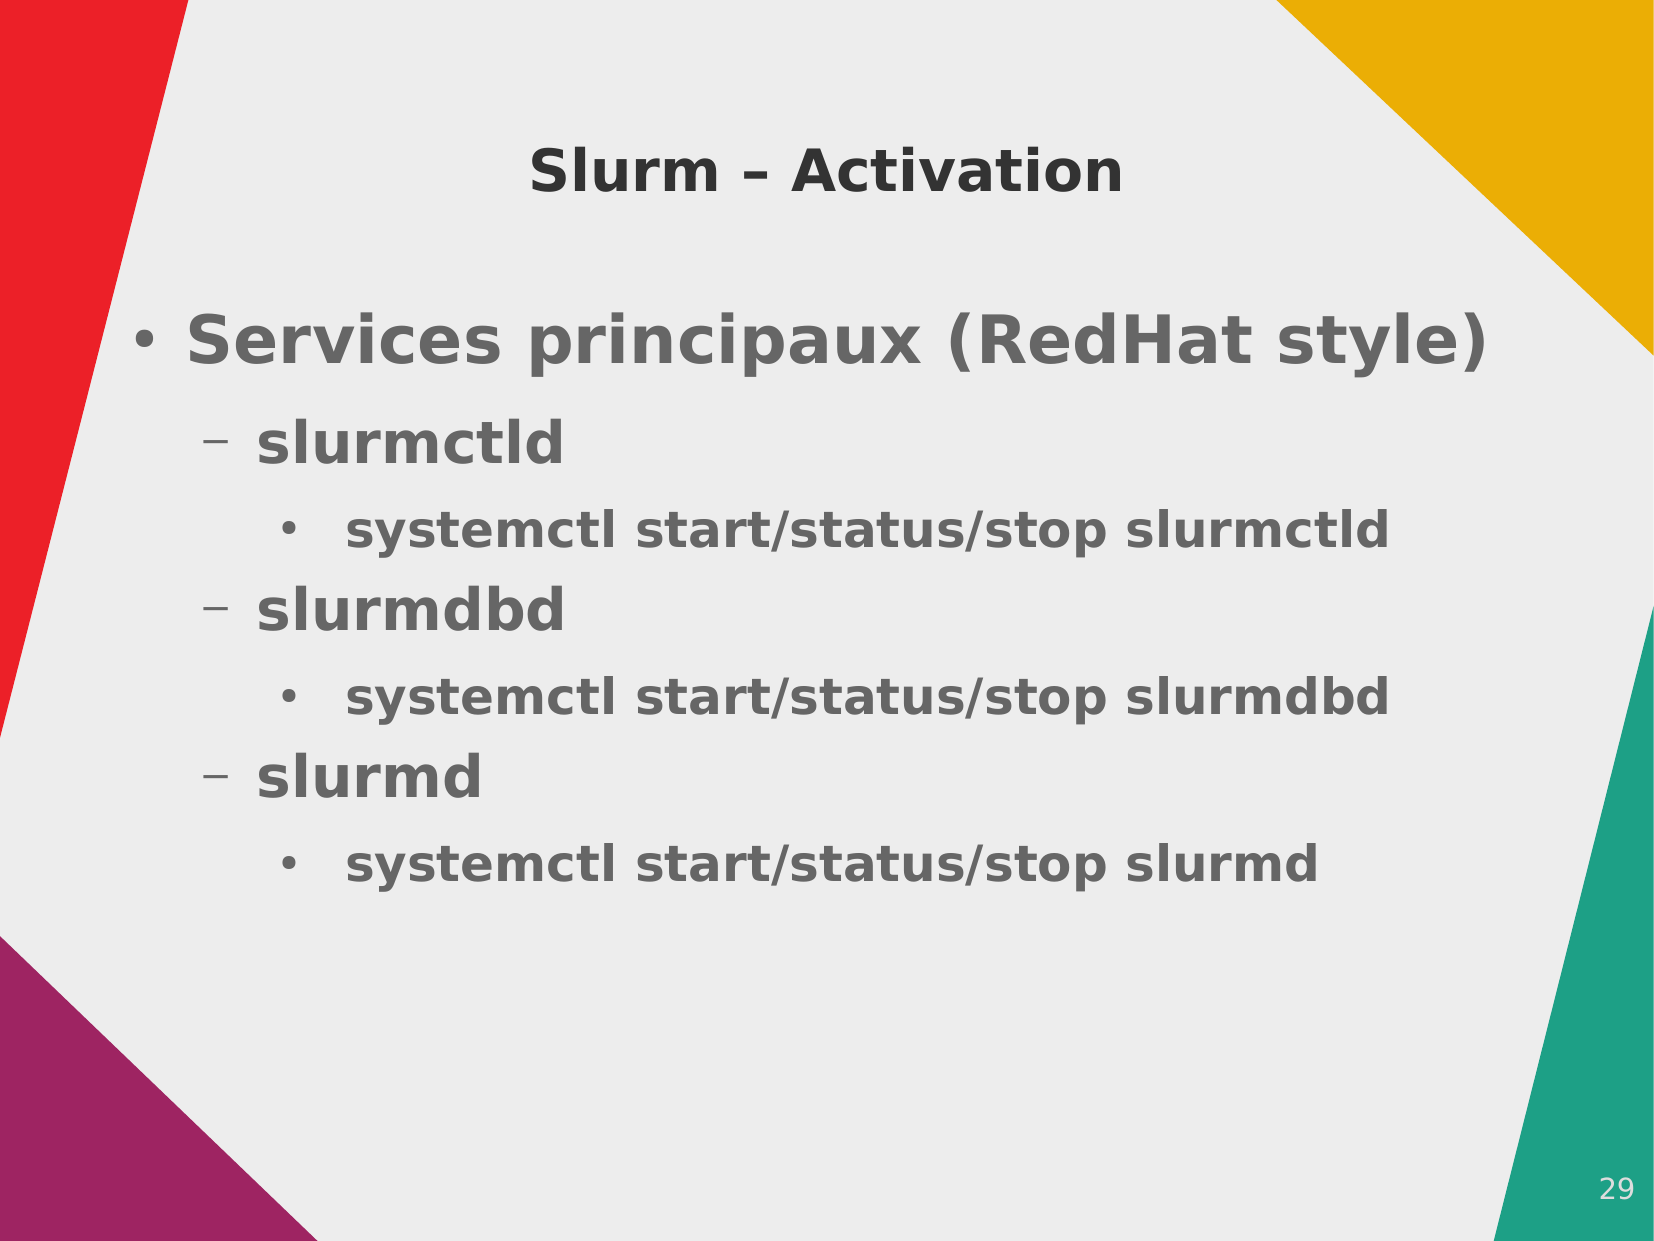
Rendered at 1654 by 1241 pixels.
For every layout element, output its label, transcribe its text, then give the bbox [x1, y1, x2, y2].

list Services principaux (RedHat style) slurmctld systemctl start/status/stop slurmctld slurmdbd systemctl start/status/stop slurmdbd slurmd systemctl start/status/stop slurmd [114, 302, 1539, 1217]
title Slurm – Activation [114, 73, 1539, 271]
